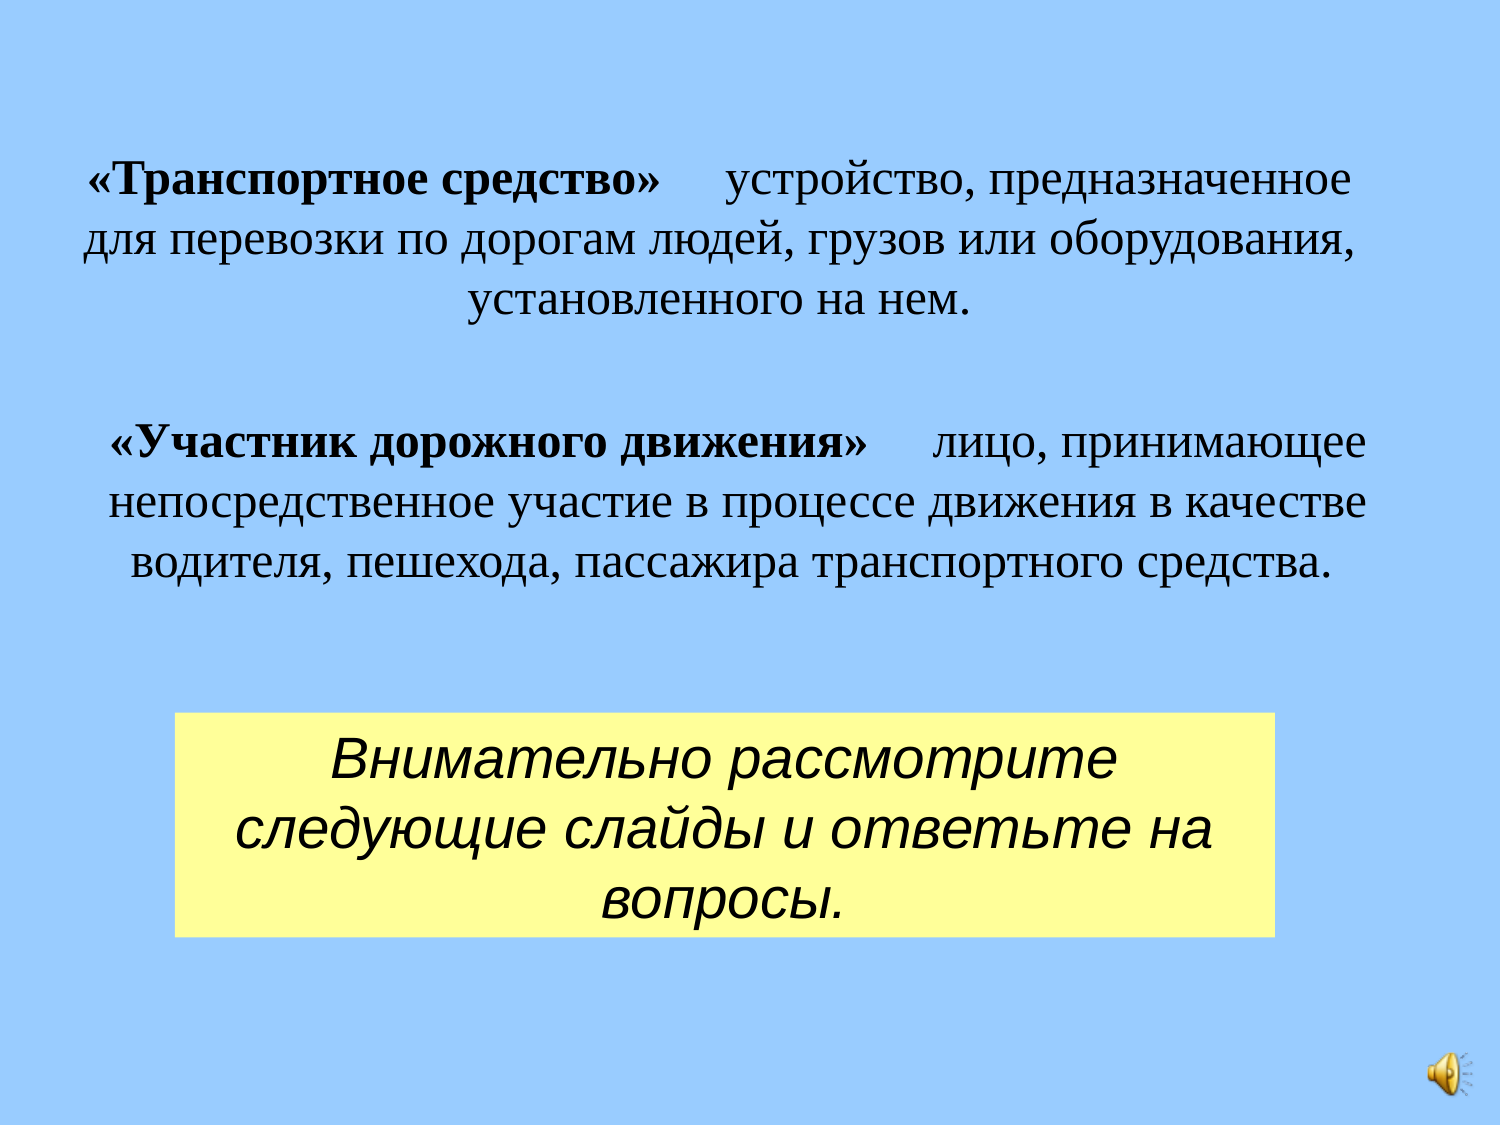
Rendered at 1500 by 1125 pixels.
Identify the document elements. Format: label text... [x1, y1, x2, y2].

text_box «Участник дорожного движения»  лицо, принимающее непосредственное участие в процессе движения в качестве водителя, пешехода, пассажира транспортного средства. [75, 399, 1402, 595]
text_box «Транспортное средство»  устройство, предназначенное для перевозки по дорогам людей, грузов или оборудования, установленного на нем. [62, 137, 1377, 333]
text_box Внимательно рассмотрите следующие слайды и ответьте на вопросы. [174, 712, 1275, 938]
picture [1426, 1051, 1477, 1102]
